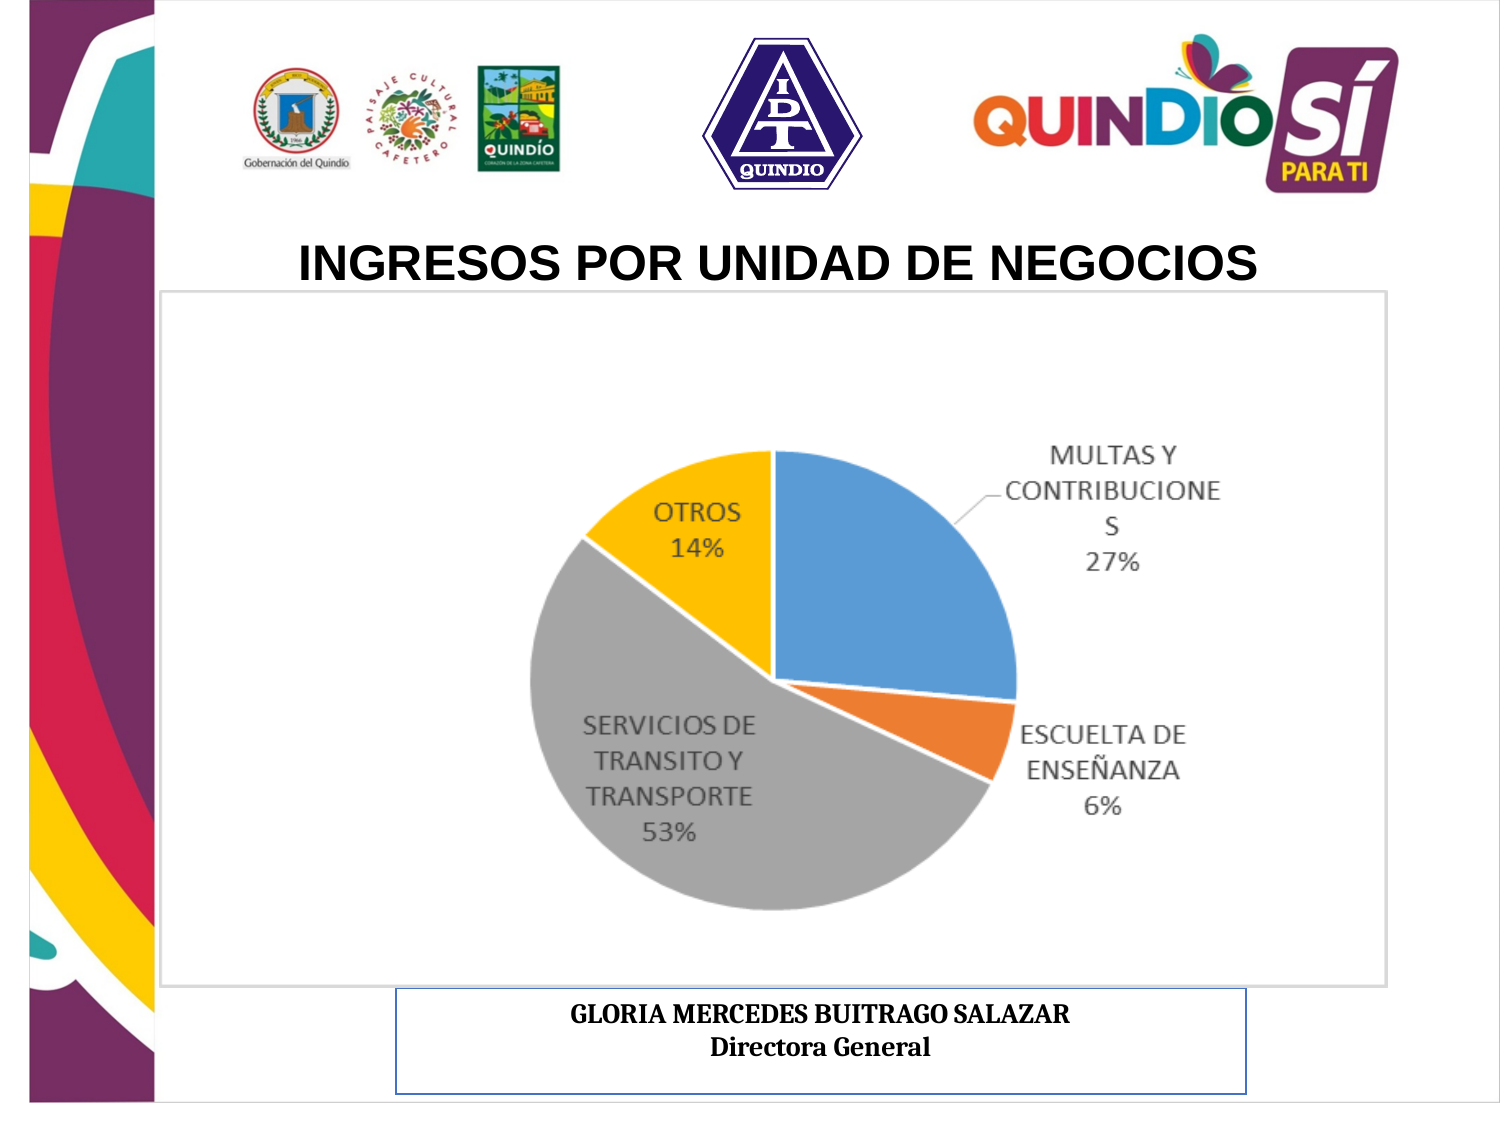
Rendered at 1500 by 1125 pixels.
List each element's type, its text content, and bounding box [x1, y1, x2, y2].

picture [29, 0, 1500, 1104]
text_box GLORIA MERCEDES BUITRAGO SALAZAR Directora General [395, 988, 1247, 1094]
title INGRESOS POR UNIDAD DE NEGOCIOS [183, 220, 1388, 290]
